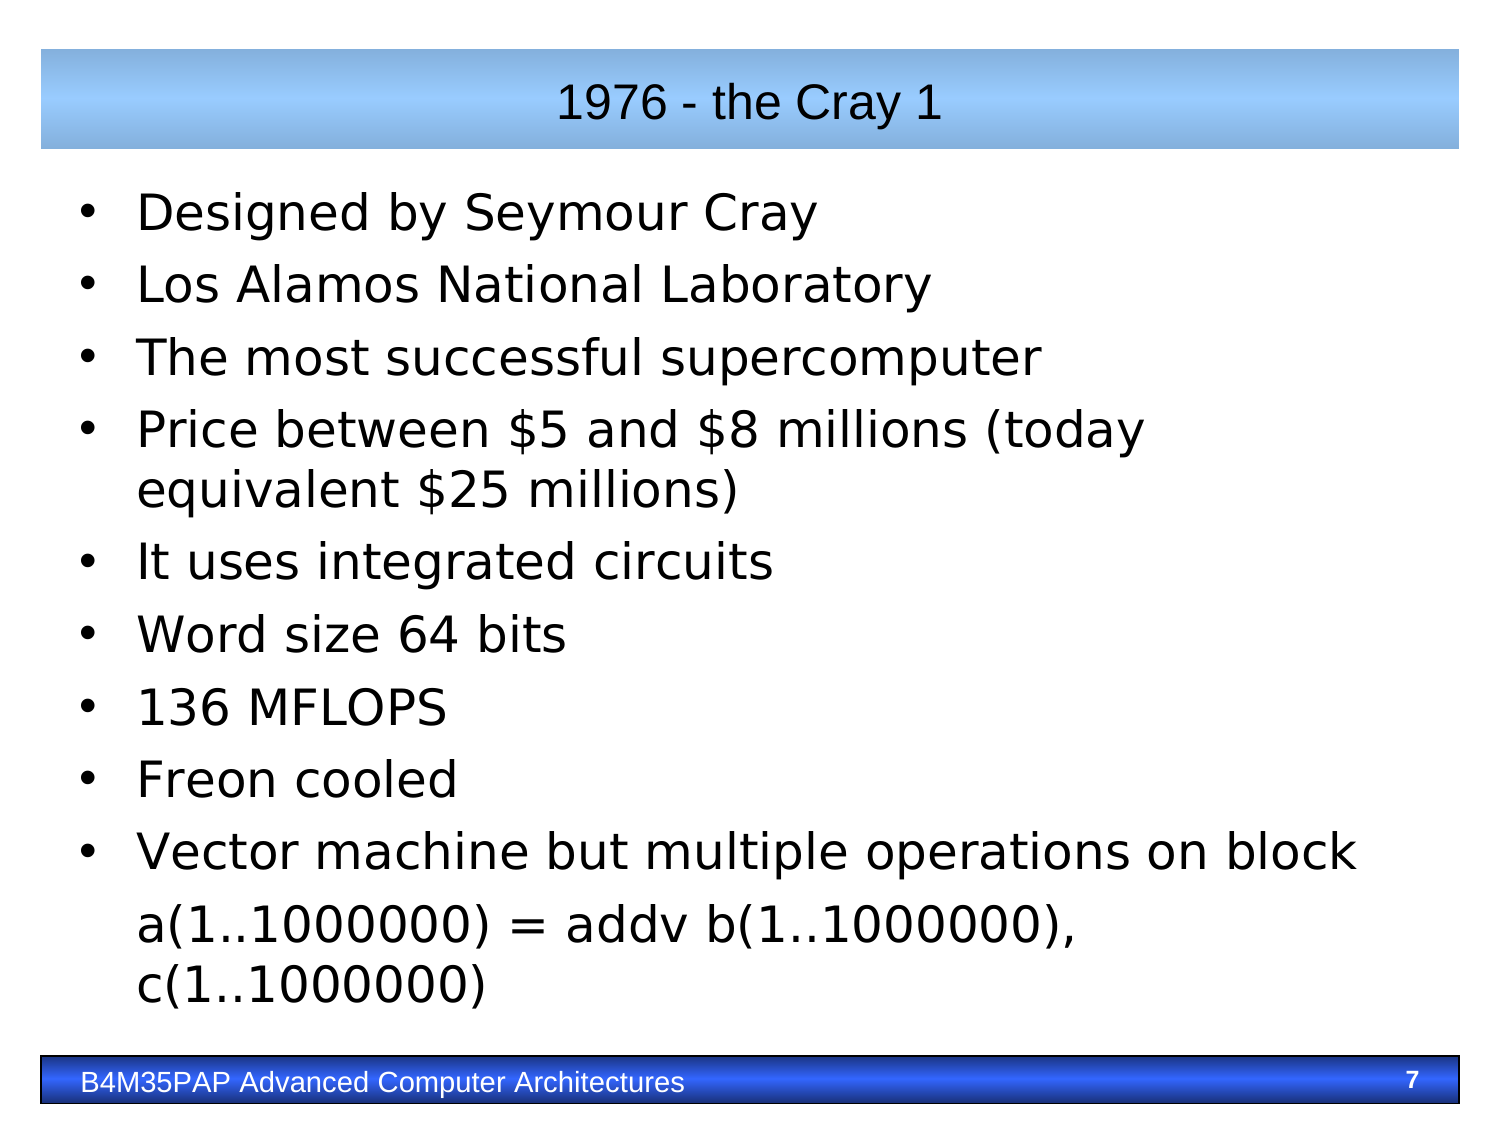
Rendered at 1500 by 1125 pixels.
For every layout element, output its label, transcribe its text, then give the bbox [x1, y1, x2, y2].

title 1976 - the Cray 1 [41, 49, 1459, 149]
list Designed by Seymour Cray Los Alamos National Laboratory The most successful supercomputer Price between $5 and $8 millions (today equivalent $25 millions) It uses integrated circuits Word size 64 bits 136 MFLOPS Freon cooled Vector machine but multiple operations on block a(1..1000000) = addv b(1..1000000), c(1..1000000) [64, 172, 1436, 1049]
